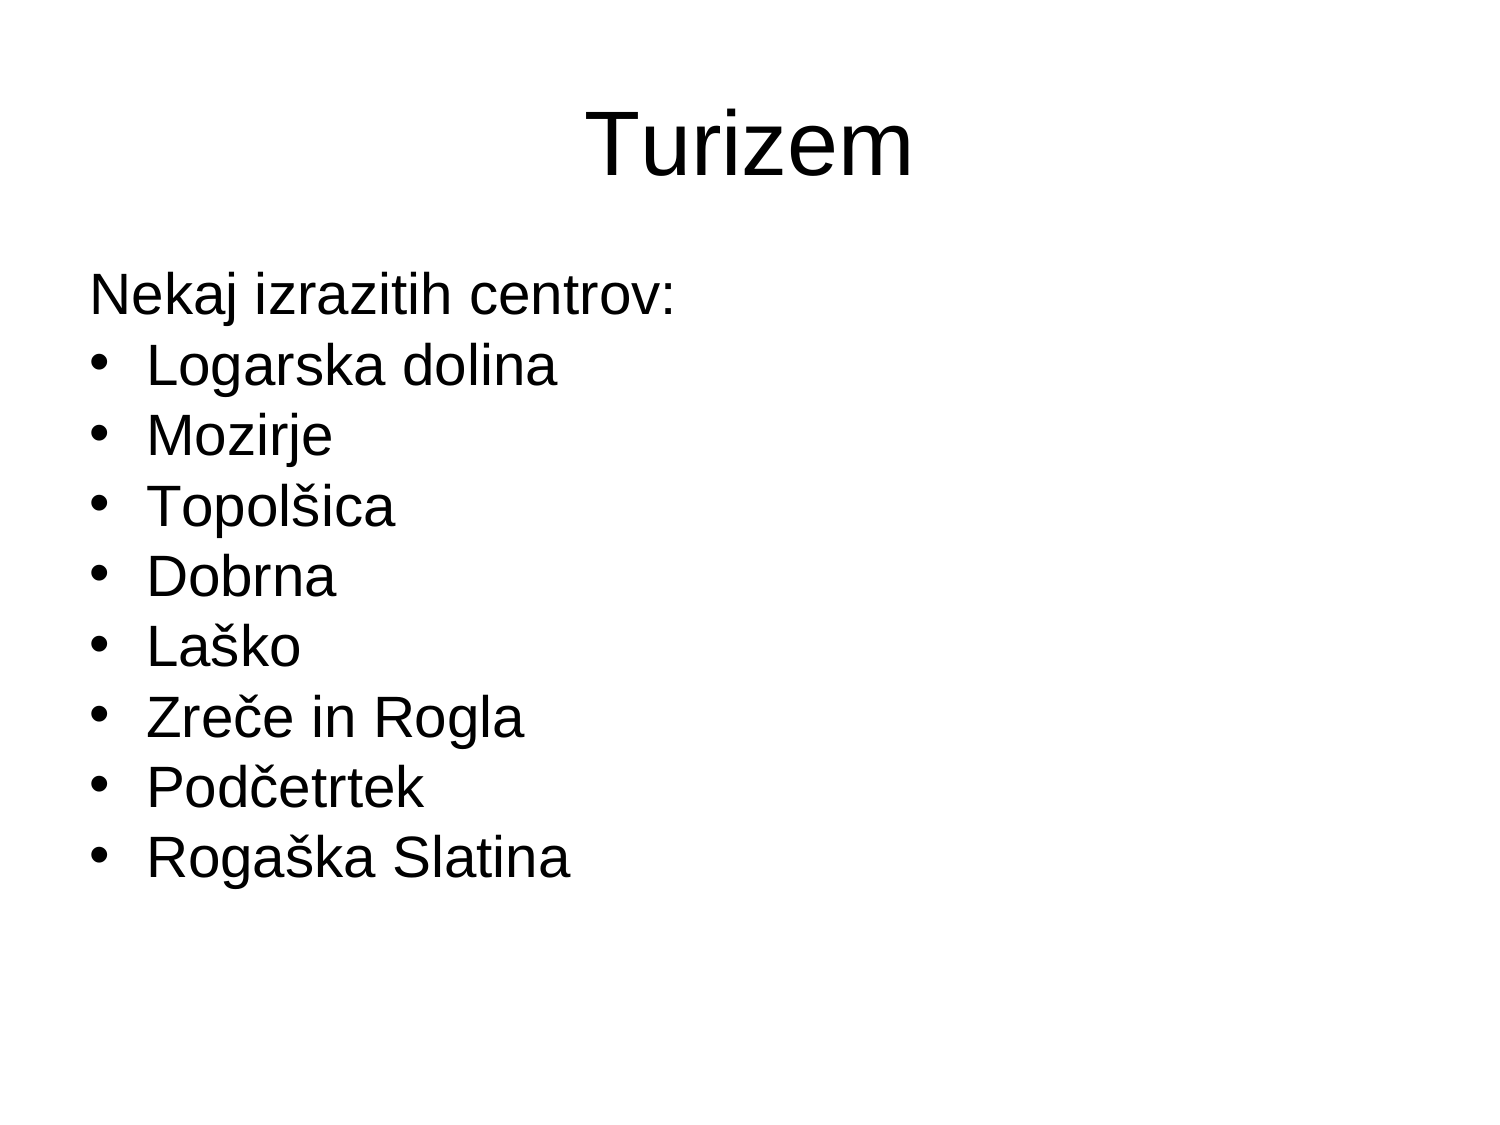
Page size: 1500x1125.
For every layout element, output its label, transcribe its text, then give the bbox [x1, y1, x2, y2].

title Turizem [75, 45, 1426, 233]
list Nekaj izrazitih centrov: Logarska dolina Mozirje Topolšica Dobrna Laško Zreče in Rogla Podčetrtek Rogaška Slatina [75, 262, 1426, 1006]
